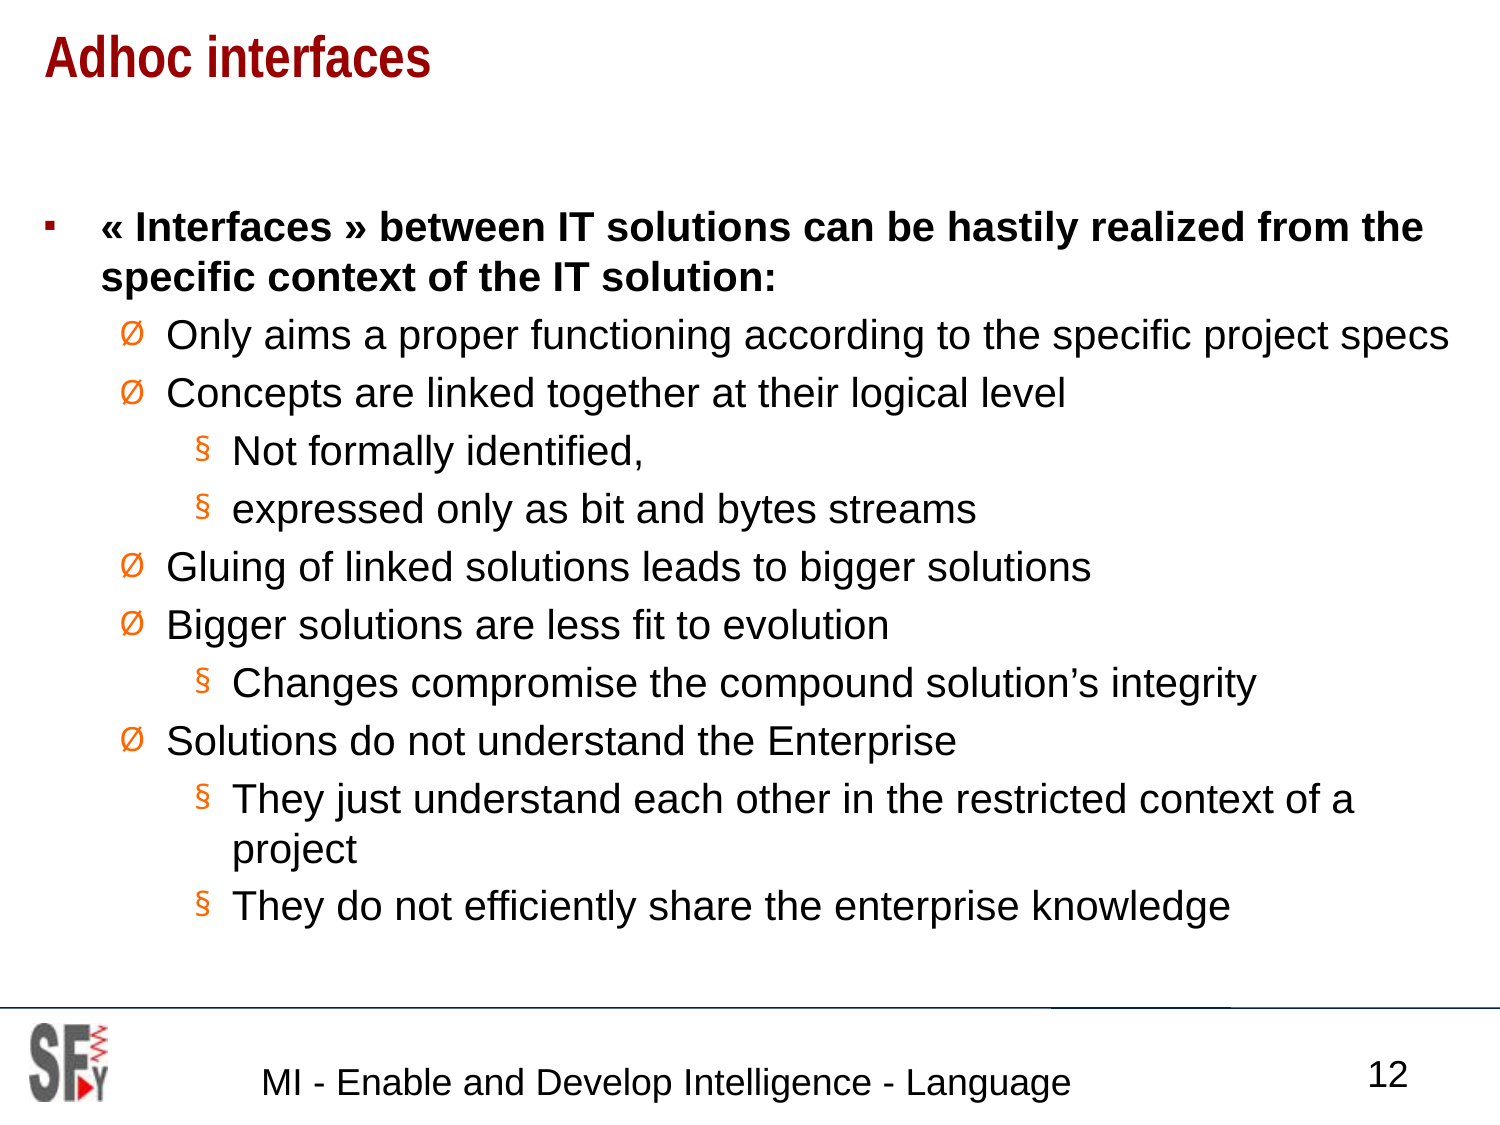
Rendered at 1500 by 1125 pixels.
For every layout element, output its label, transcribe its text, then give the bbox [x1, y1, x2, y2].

slide_number <numéro> [1352, 1034, 1490, 1103]
list « Interfaces » between IT solutions can be hastily realized from the specific context of the IT solution: Only aims a proper functioning according to the specific project specs Concepts are linked together at their logical level Not formally identified, expressed only as bit and bytes streams Gluing of linked solutions leads to bigger solutions Bigger solutions are less fit to evolution Changes compromise the compound solution’s integrity Solutions do not understand the Enterprise They just understand each other in the restricted context of a project They do not efficiently share the enterprise knowledge [29, 184, 1471, 1125]
footer MI - Enable and Develop Intelligence - Language [246, 1042, 1266, 1103]
title Adhoc interfaces [29, 12, 1471, 184]
